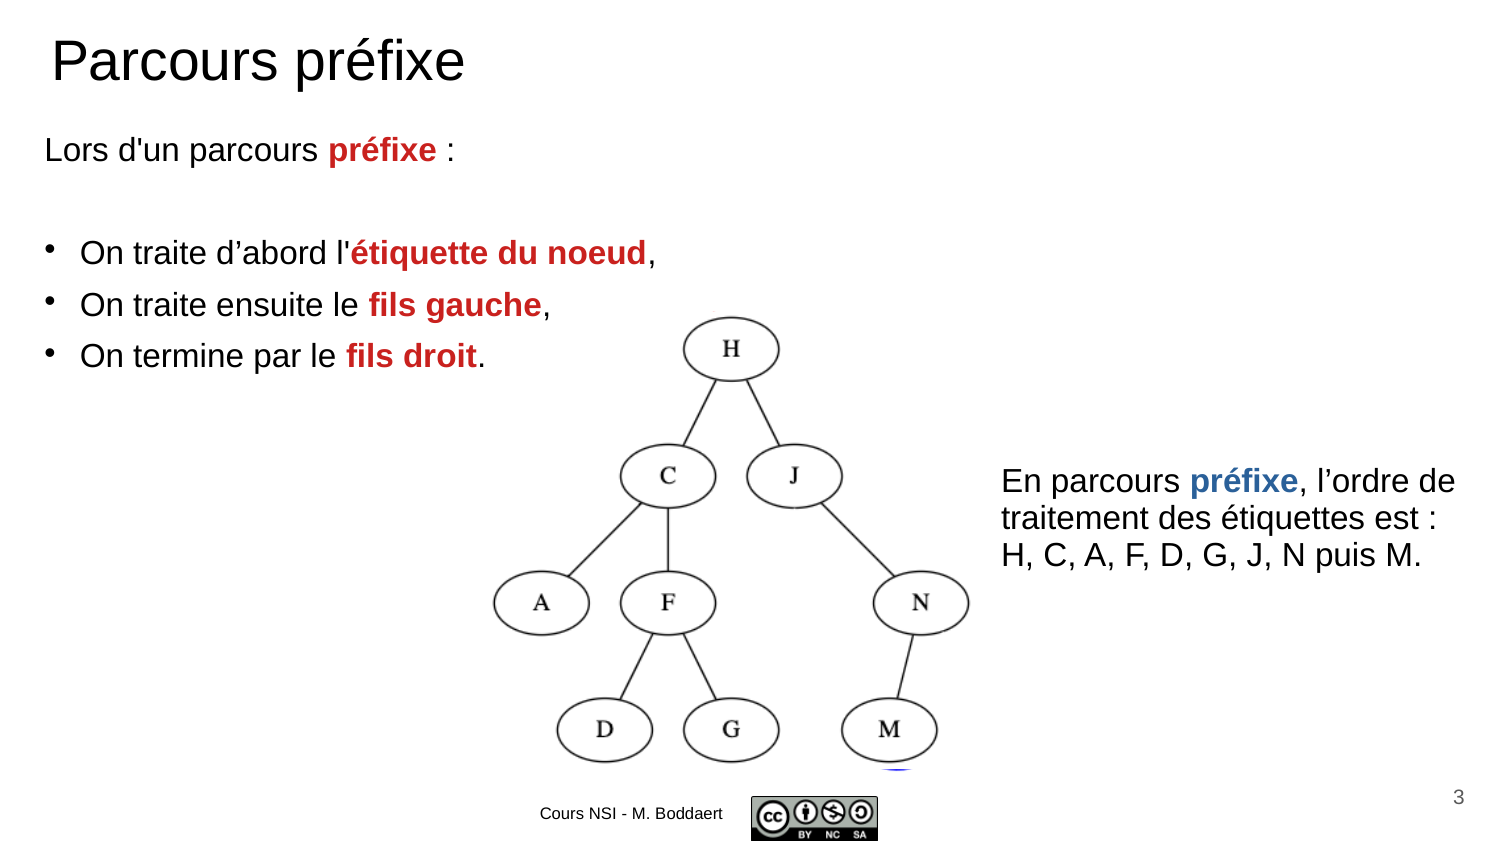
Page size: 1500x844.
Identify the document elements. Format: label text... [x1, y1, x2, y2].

picture [483, 384, 1041, 792]
title Parcours préfixe [51, 13, 1449, 108]
text_box En parcours préfixe, l’ordre de traitement des étiquettes est : H, C, A, F, D, G, J, N puis M. [986, 454, 1500, 603]
text_box Lors d'un parcours préfixe : On traite d’abord l'étiquette du noeud, On traite ensuite le fils gauche, On termine par le fils droit. [29, 120, 1477, 384]
picture [751, 796, 878, 841]
slide_number <numéro> [1389, 764, 1480, 830]
